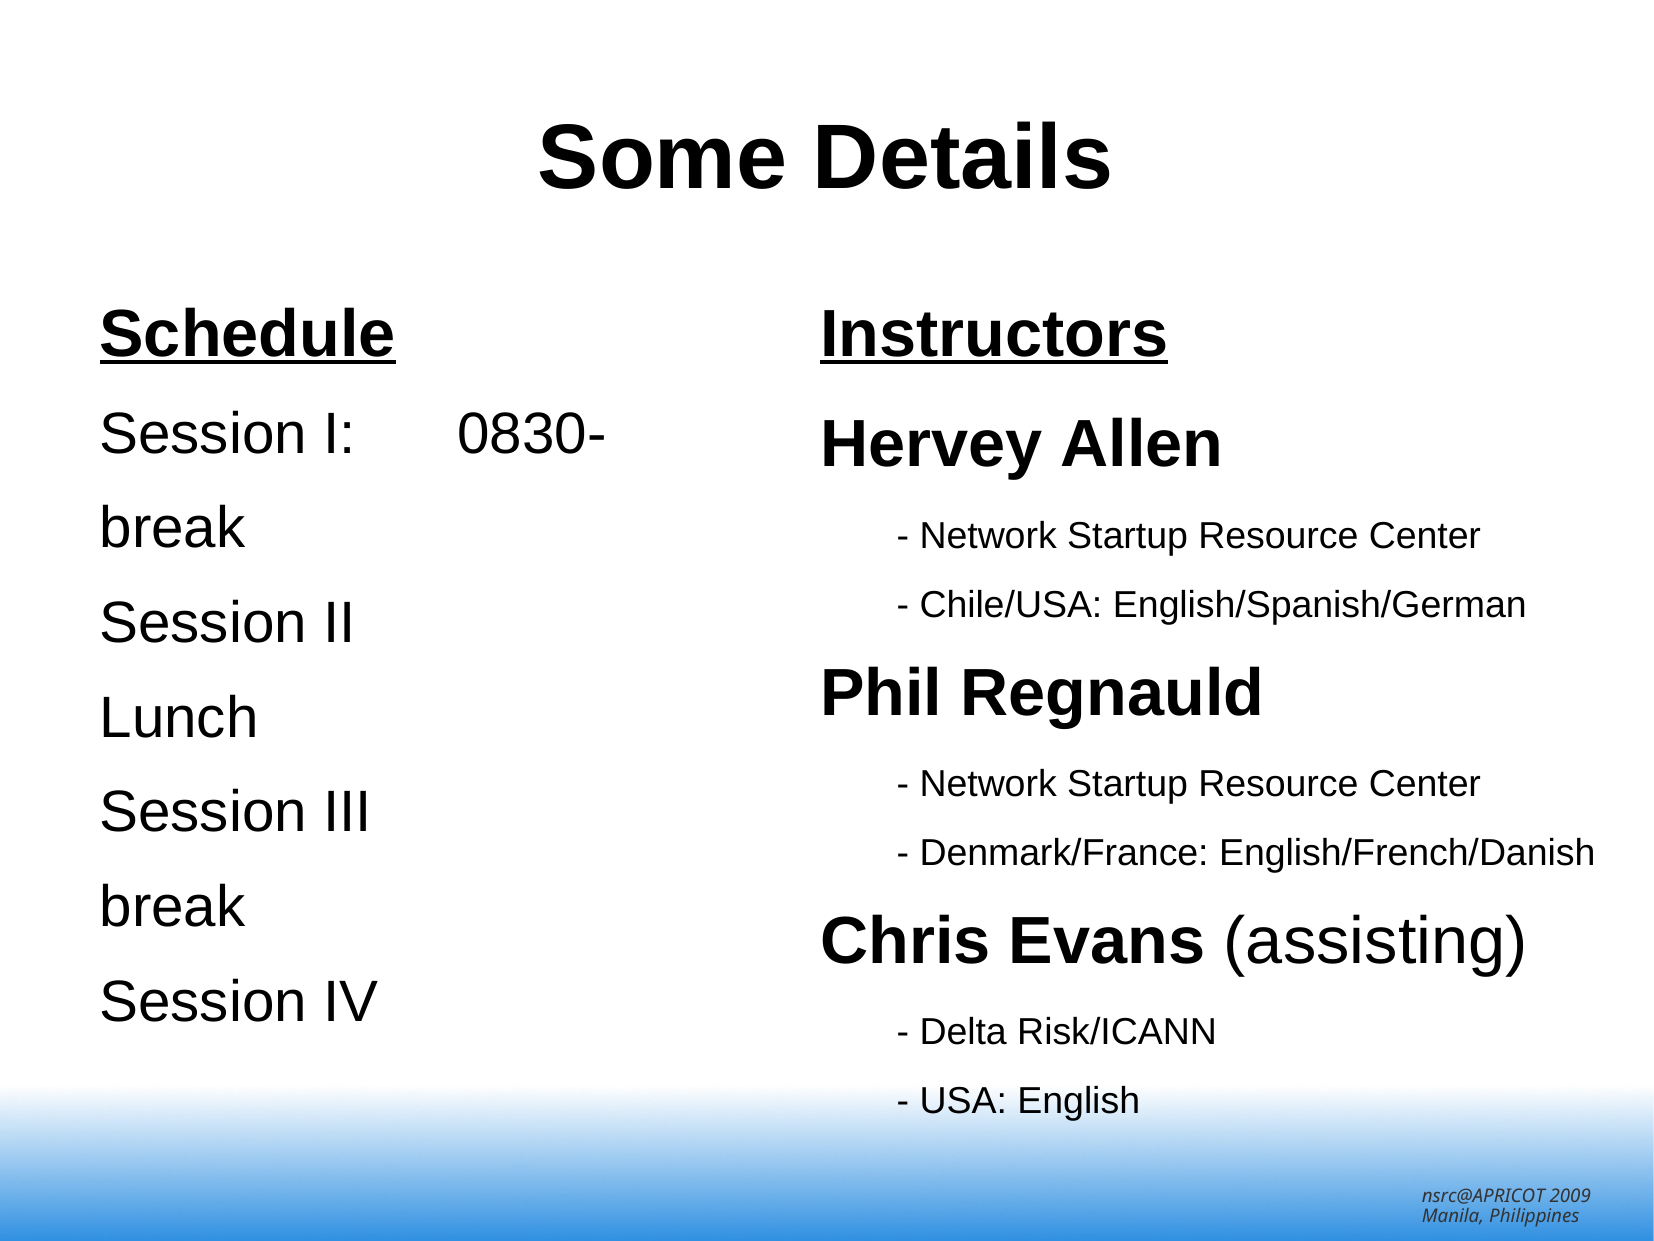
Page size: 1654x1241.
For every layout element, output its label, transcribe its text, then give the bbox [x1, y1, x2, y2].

list Instructors Hervey Allen - Network Startup Resource Center - Chile/USA: English/Spanish/German Phil Regnauld - Network Startup Resource Center - Denmark/France: English/French/Danish Chris Evans (assisting) - Delta Risk/ICANN - USA: English [803, 290, 1613, 1116]
picture [0, 1083, 1654, 1241]
list Schedule Session I: 0830- break Session II Lunch Session III break Session IV [82, 290, 751, 1073]
title Some Details [82, 49, 1570, 256]
